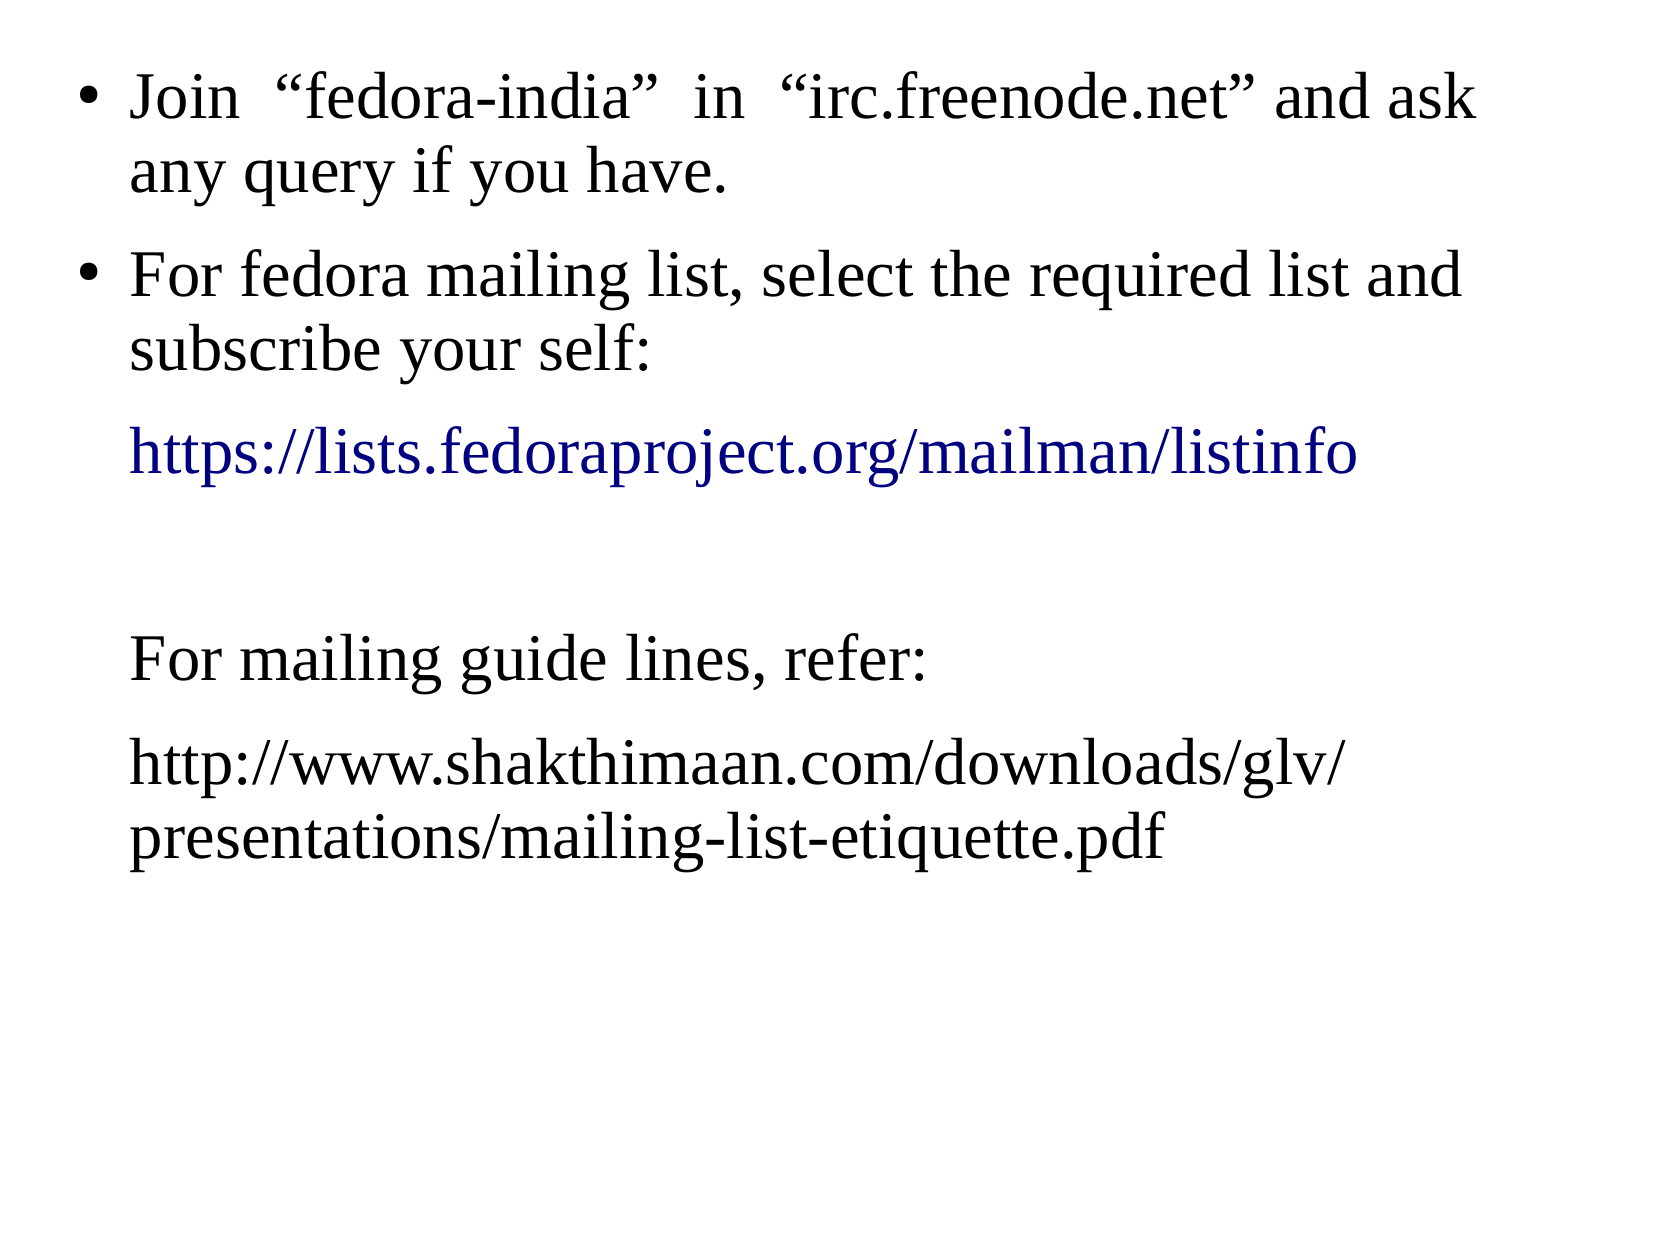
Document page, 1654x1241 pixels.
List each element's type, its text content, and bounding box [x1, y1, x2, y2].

list Join “fedora-india” in “irc.freenode.net” and ask any query if you have. For fedora mailing list, select the required list and subscribe your self: https://lists.fedoraproject.org/mailman/listinfo For mailing guide lines, refer: http://www.shakthimaan.com/downloads/glv/presentations/mailing-list-etiquette.pdf [59, 59, 1548, 1182]
